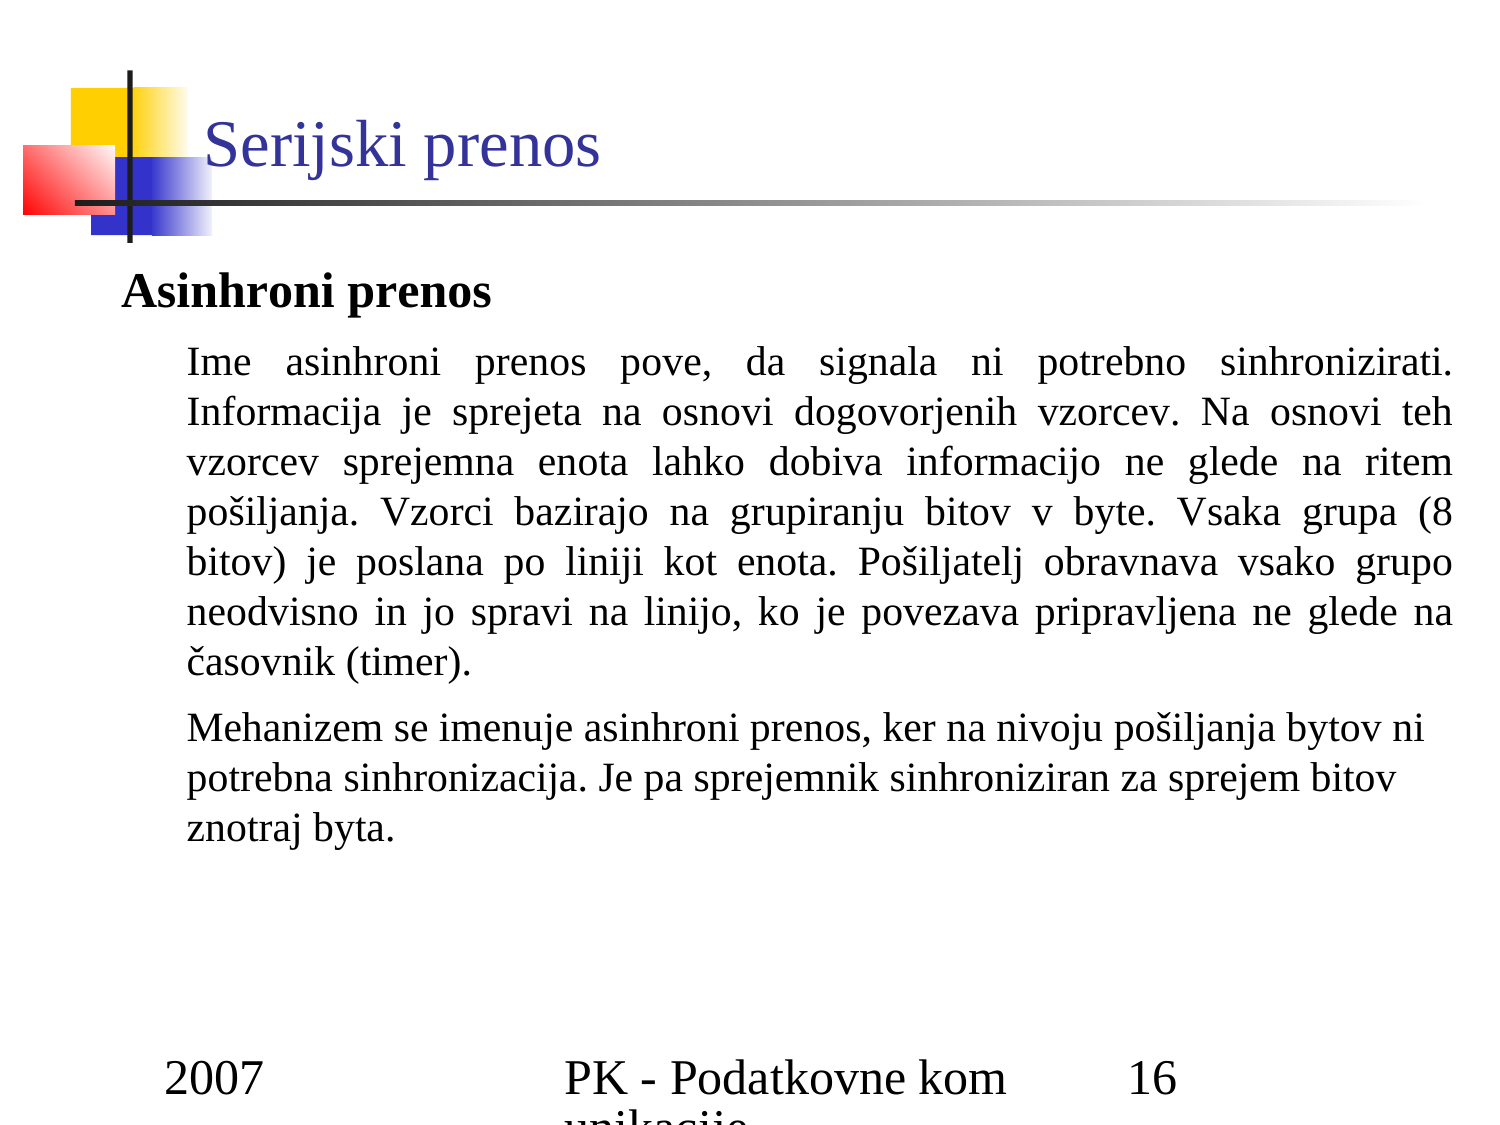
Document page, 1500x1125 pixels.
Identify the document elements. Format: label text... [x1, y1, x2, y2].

list Asinhroni prenos Ime asinhroni prenos pove, da signala ni potrebno sinhronizirati. Informacija je sprejeta na osnovi dogovorjenih vzorcev. Na osnovi teh vzorcev sprejemna enota lahko dobiva informacijo ne glede na ritem pošiljanja. Vzorci bazirajo na grupiranju bitov v byte. Vsaka grupa (8 bitov) je poslana po liniji kot enota. Pošiljatelj obravnava vsako grupo neodvisno in jo spravi na linijo, ko je povezava pripravljena ne glede na časovnik (timer). Mehanizem se imenuje asinhroni prenos, ker na nivoju pošiljanja bytov ni potrebna sinhronizacija. Je pa sprejemnik sinhroniziran za sprejem bitov znotraj byta. [50, 249, 1469, 1007]
title Serijski prenos [188, 92, 1468, 188]
